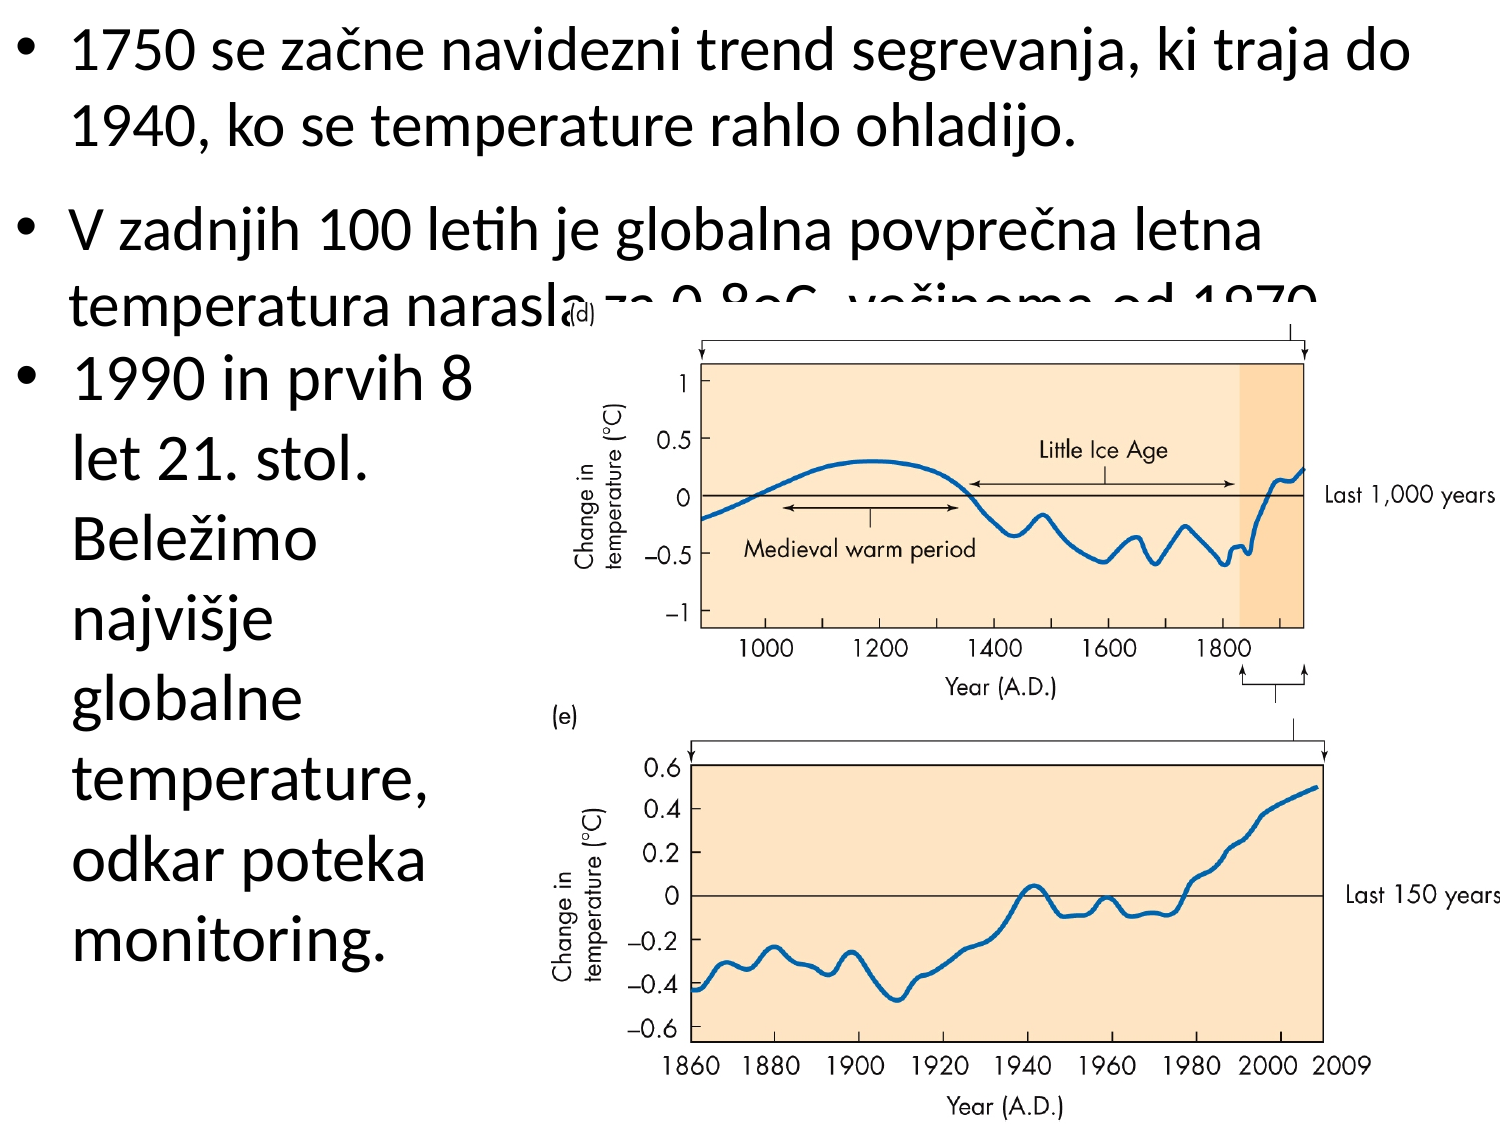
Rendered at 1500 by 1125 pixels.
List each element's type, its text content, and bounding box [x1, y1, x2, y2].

picture [551, 302, 1500, 1125]
text_box 1990 in prvih 8 let 21. stol. Beležimo najvišje globalne temperature, odkar poteka monitoring. [0, 326, 526, 1125]
list 1750 se začne navidezni trend segrevanja, ki traja do 1940, ko se temperature rahlo ohladijo. V zadnjih 100 letih je globalna povprečna letna temperatura narasla za 0,8oC, večinoma od 1970. [0, 0, 1500, 350]
